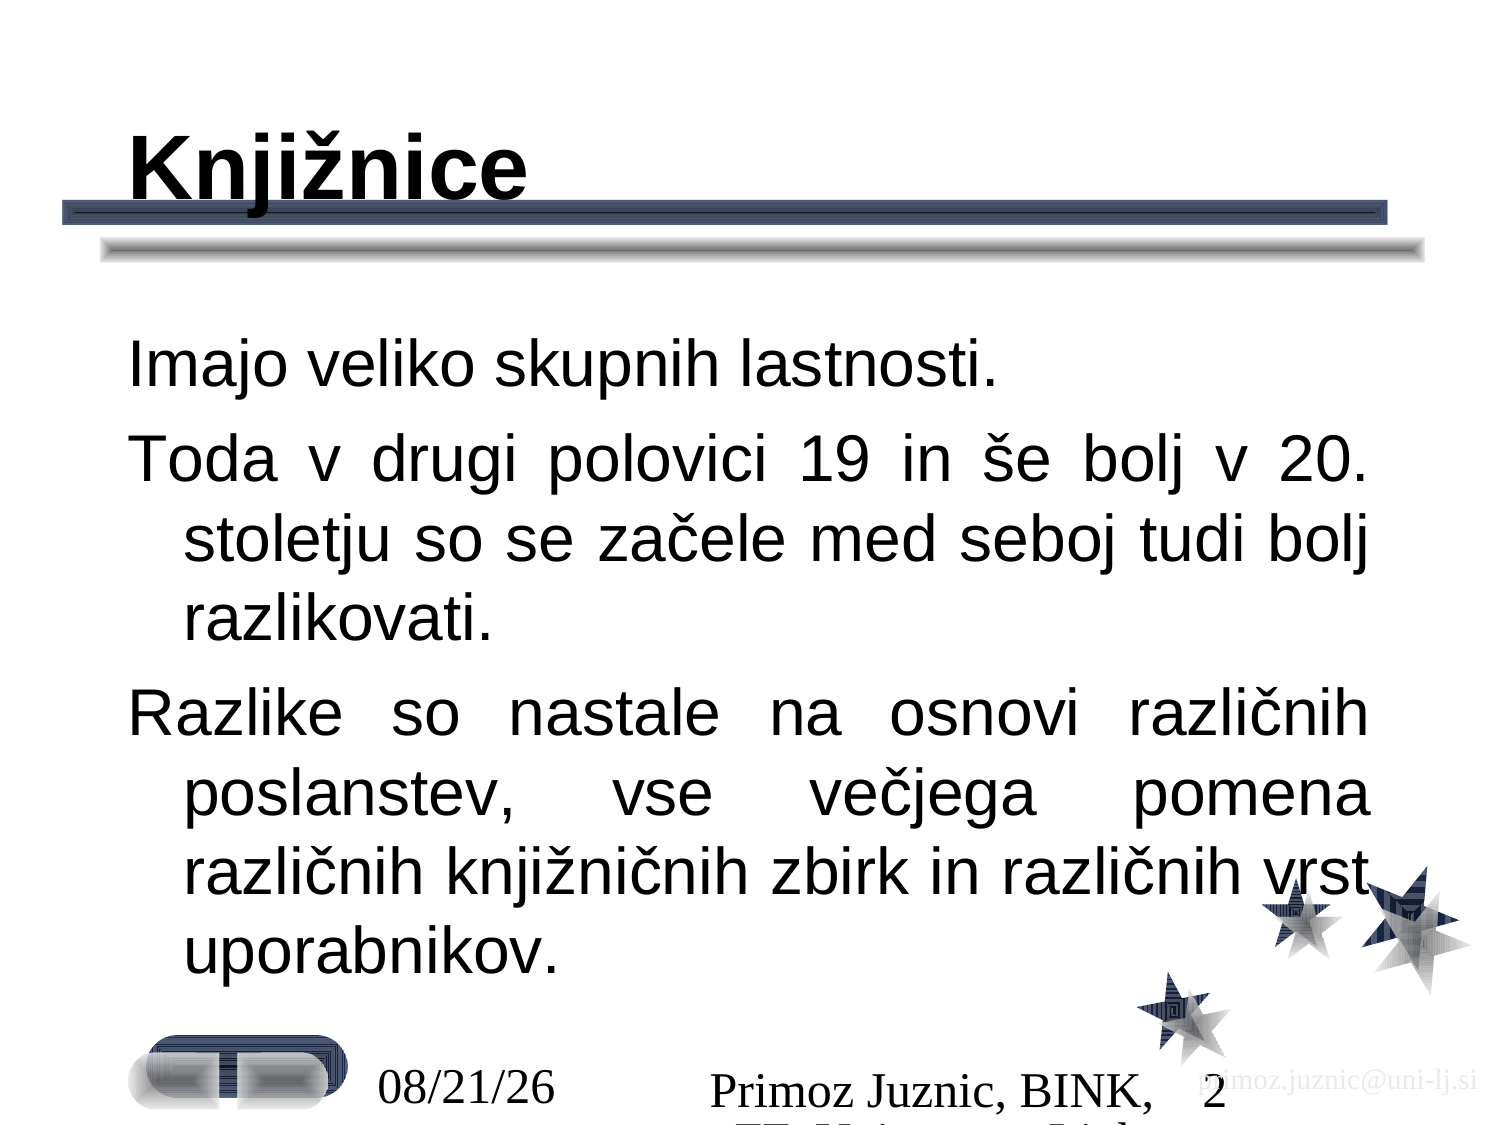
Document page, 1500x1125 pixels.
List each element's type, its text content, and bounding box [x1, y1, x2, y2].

list Imajo veliko skupnih lastnosti. Toda v drugi polovici 19 in še bolj v 20. stoletju so se začele med seboj tudi bolj razlikovati. Razlike so nastale na osnovi različnih poslanstev, vse večjega pomena različnih knjižničnih zbirk in različnih vrst uporabnikov. [112, 312, 1388, 1001]
title Knjižnice [112, 37, 1388, 225]
